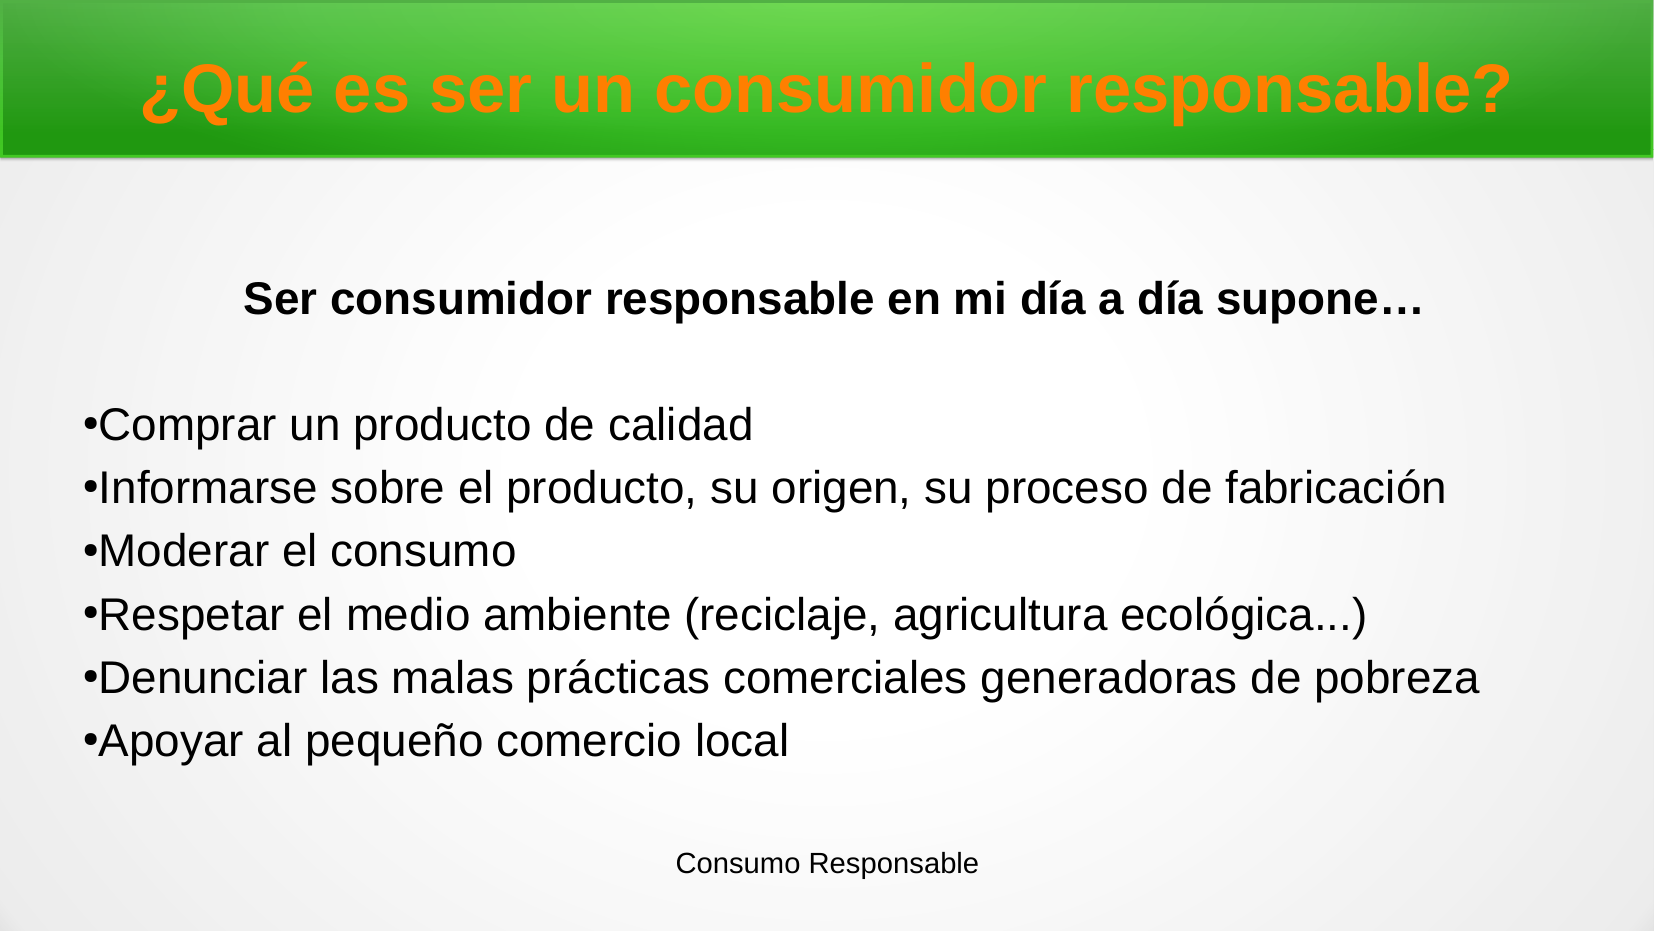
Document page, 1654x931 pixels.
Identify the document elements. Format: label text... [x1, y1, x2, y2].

subtitle Ser consumidor responsable en mi día a día supone… Comprar un producto de calidad Informarse sobre el producto, su origen, su proceso de fabricación Moderar el consumo Respetar el medio ambiente (reciclaje, agricultura ecológica...) Denunciar las malas prácticas comerciales generadoras de pobreza Apoyar al pequeño comercio local [82, 223, 1571, 764]
title ¿Qué es ser un consumidor responsable? [82, 35, 1571, 142]
